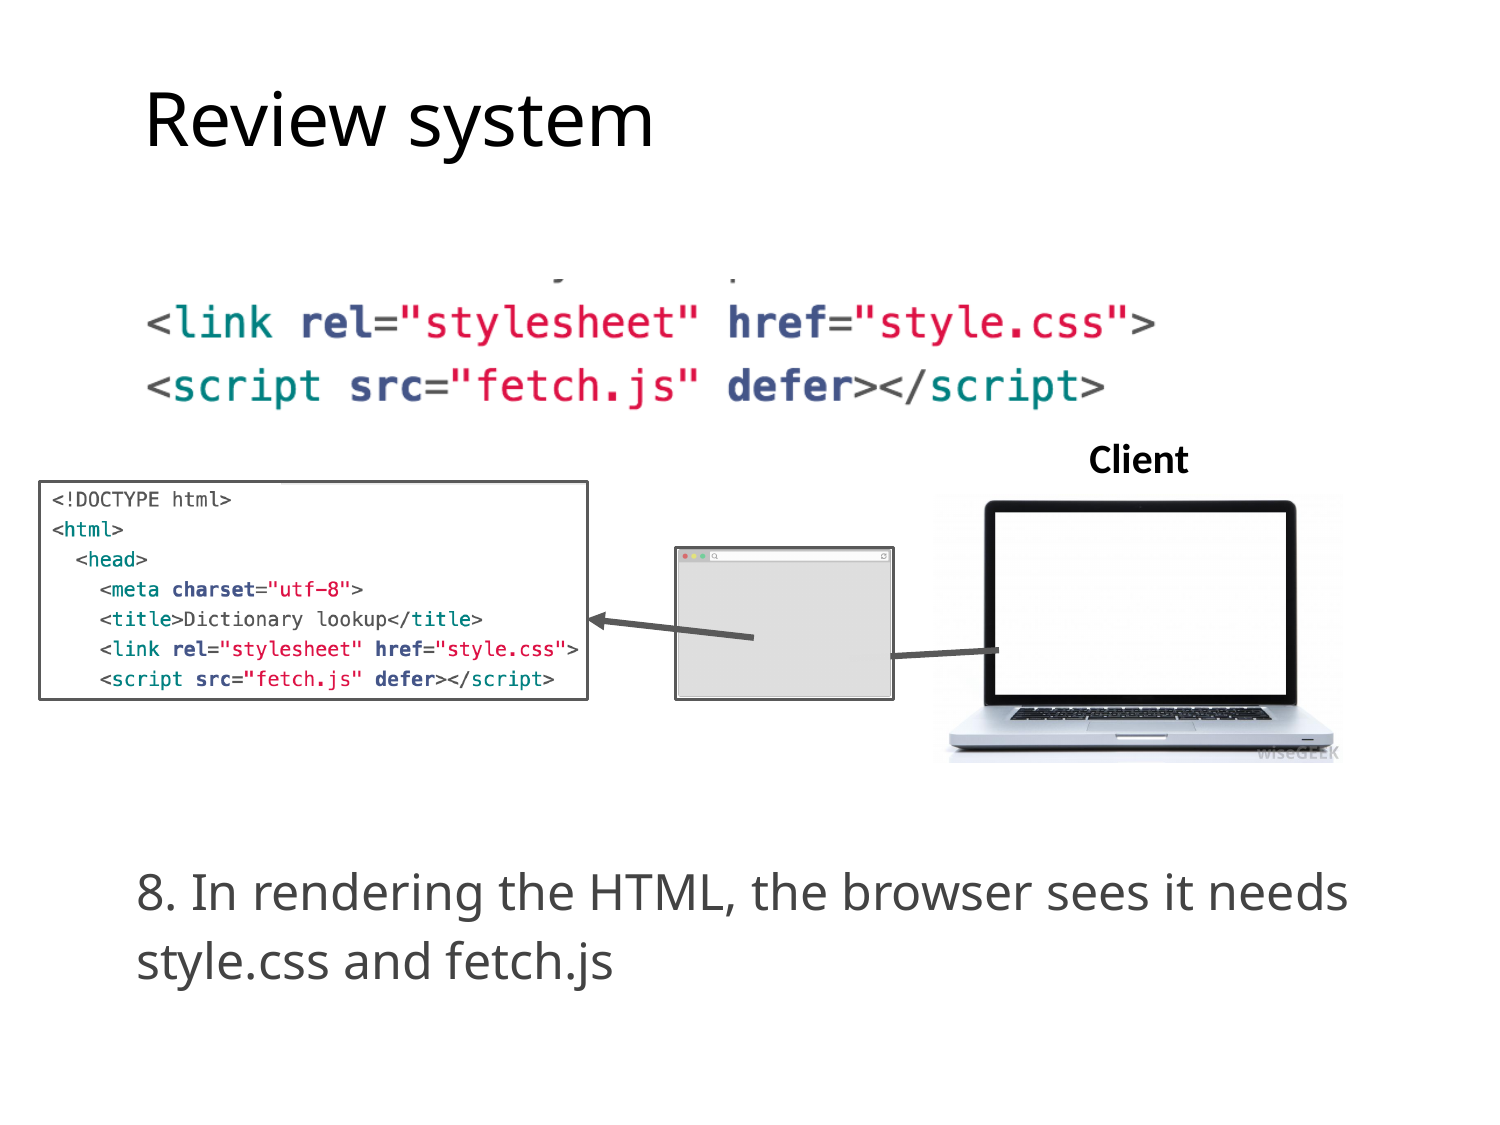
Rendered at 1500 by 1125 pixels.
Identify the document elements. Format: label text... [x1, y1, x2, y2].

text_box Client [935, 362, 1344, 551]
list 8. In rendering the HTML, the browser sees it needs style.css and fetch.js [121, 836, 1442, 980]
picture [128, 279, 1181, 429]
title Review system [128, 56, 1372, 183]
picture [41, 482, 587, 698]
picture [933, 494, 1343, 763]
picture [677, 548, 892, 698]
